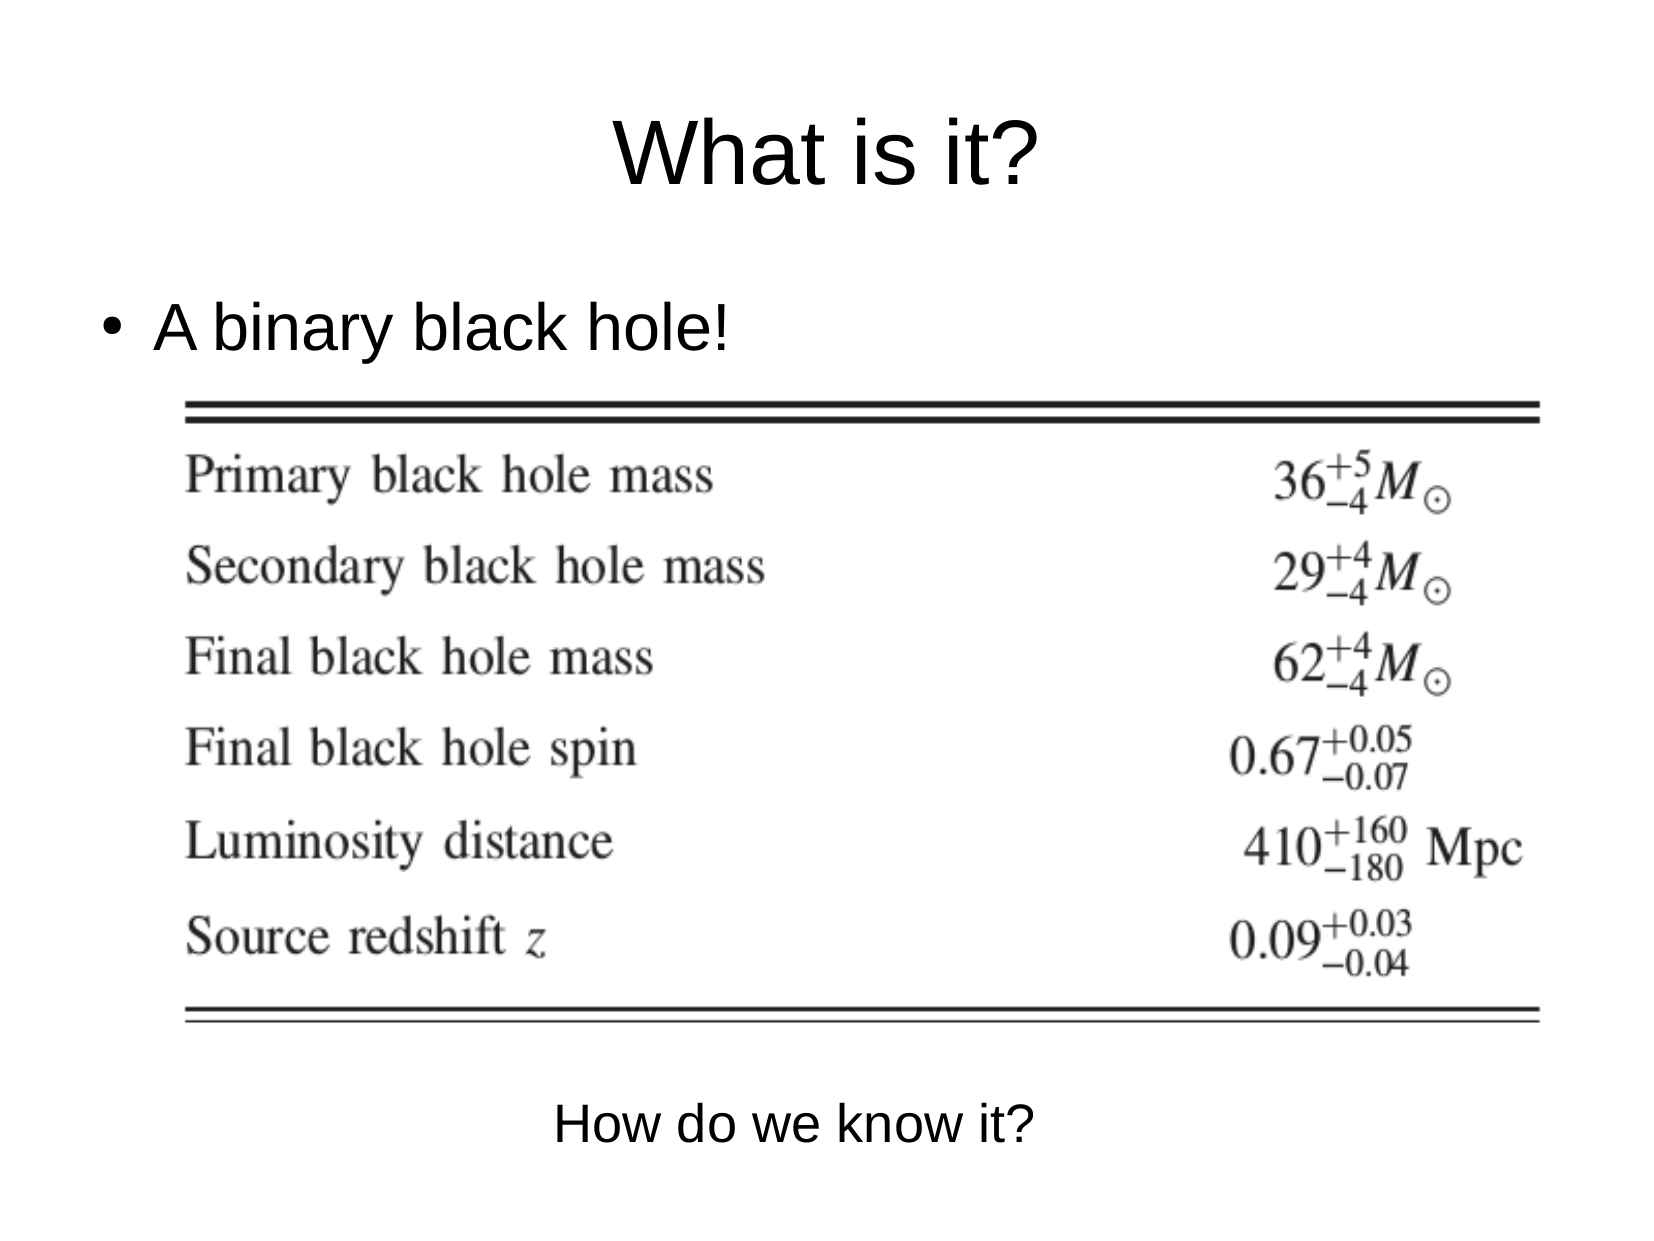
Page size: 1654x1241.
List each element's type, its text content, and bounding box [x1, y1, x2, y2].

text_box How do we know it? [538, 1086, 1052, 1163]
list A binary black hole! [82, 290, 1571, 1010]
title What is it? [82, 49, 1571, 257]
picture [165, 384, 1619, 1063]
